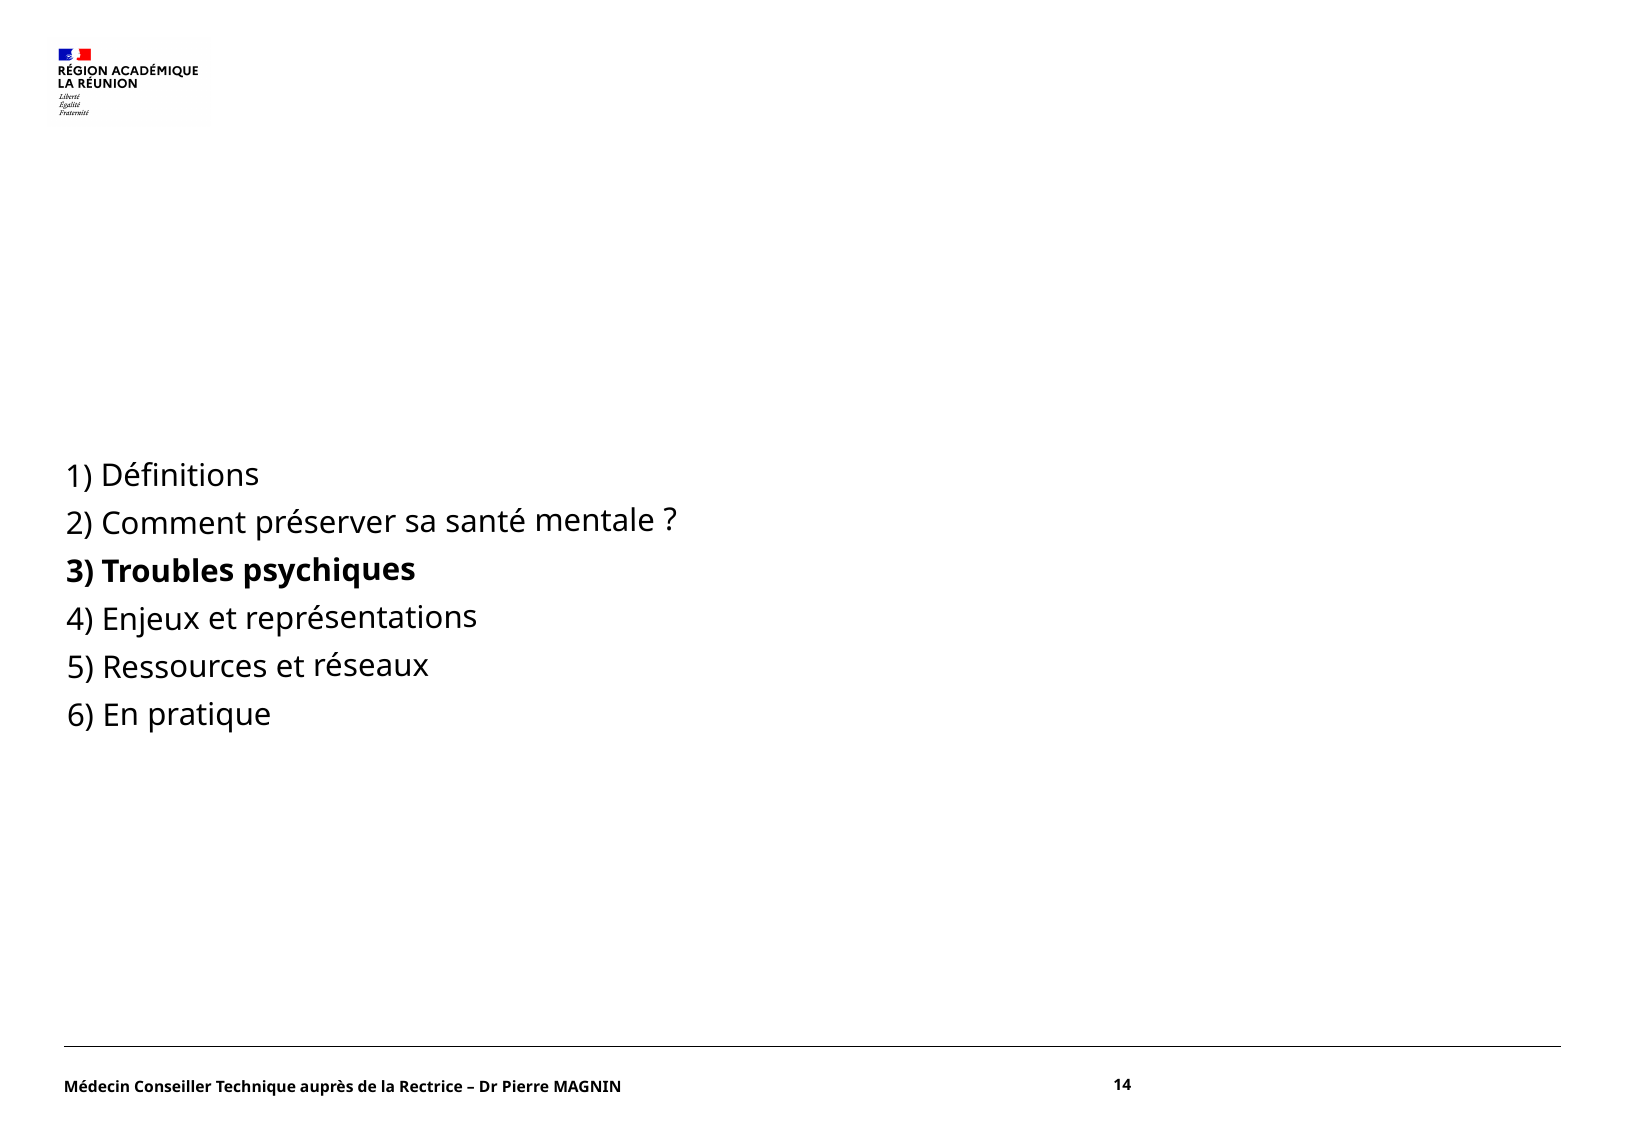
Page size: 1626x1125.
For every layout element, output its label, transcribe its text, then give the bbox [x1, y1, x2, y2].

list Définitions Comment préserver sa santé mentale ? Troubles psychiques Enjeux et représentations Ressources et réseaux En pratique [64, 301, 1562, 1033]
text_box 33 [1114, 1046, 1354, 1125]
text_box Médecin Conseiller Technique auprès de la Rectrice – Dr Pierre MAGNIN [64, 1046, 1114, 1125]
picture [47, 37, 211, 127]
